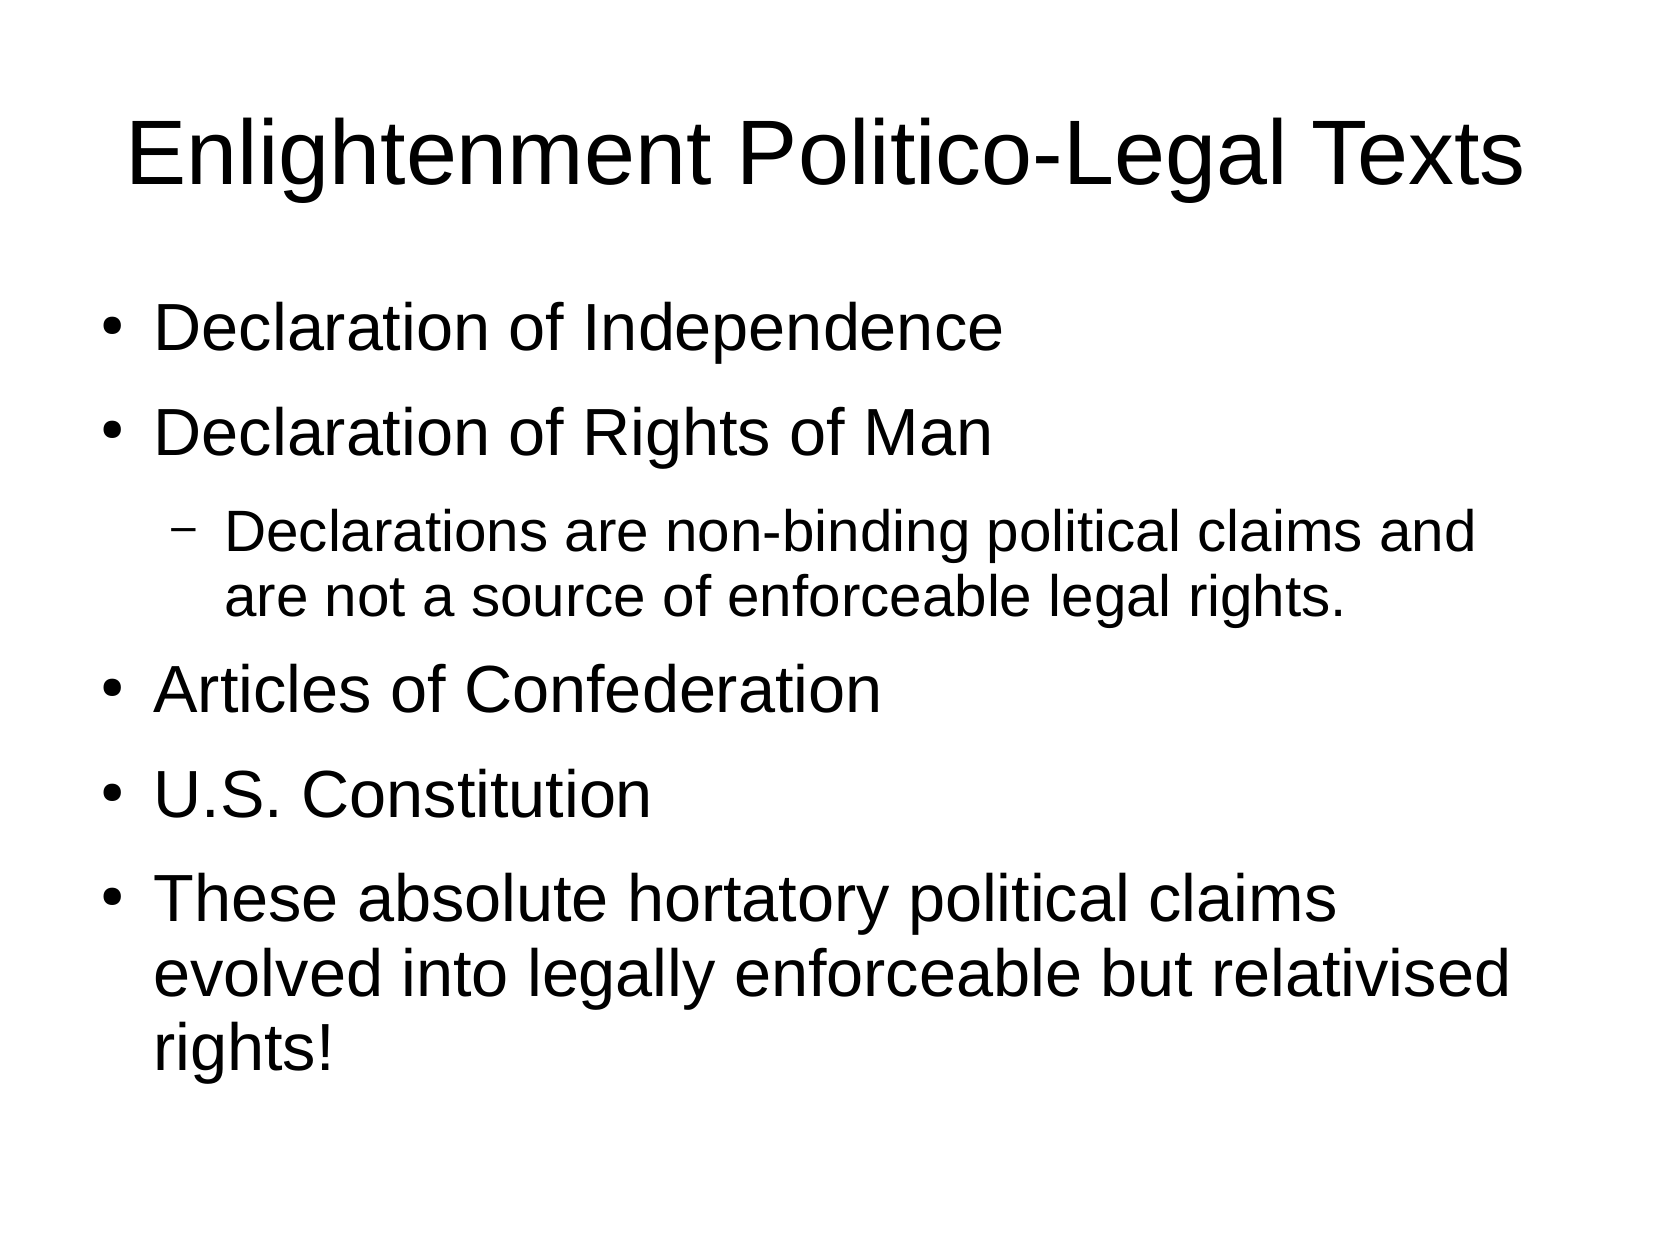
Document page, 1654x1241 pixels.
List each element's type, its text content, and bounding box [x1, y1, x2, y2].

title Enlightenment Politico-Legal Texts [82, 49, 1571, 257]
list Declaration of Independence Declaration of Rights of Man Declarations are non-binding political claims and are not a source of enforceable legal rights. Articles of Confederation U.S. Constitution These absolute hortatory political claims evolved into legally enforceable but relativised rights! [82, 290, 1571, 1109]
